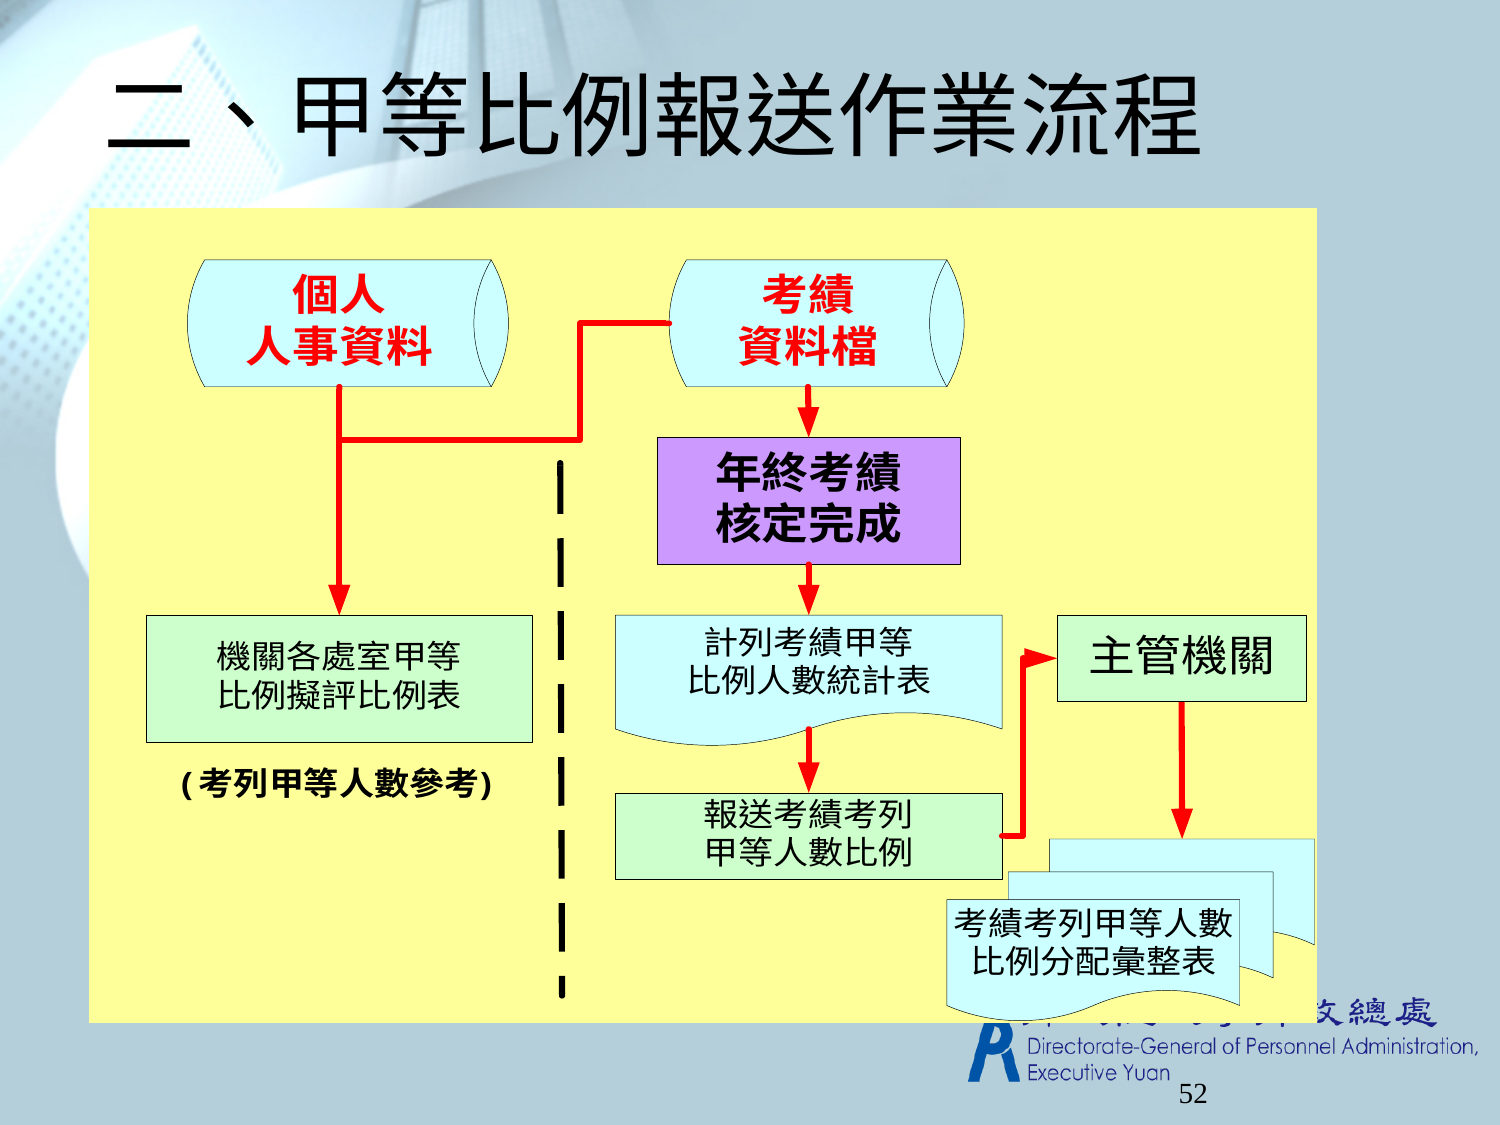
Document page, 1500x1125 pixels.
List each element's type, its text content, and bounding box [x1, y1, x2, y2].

chart [88, 208, 1318, 1024]
title 二、甲等比例報送作業流程 [88, 19, 1364, 207]
text_box [1163, 1066, 1477, 1125]
